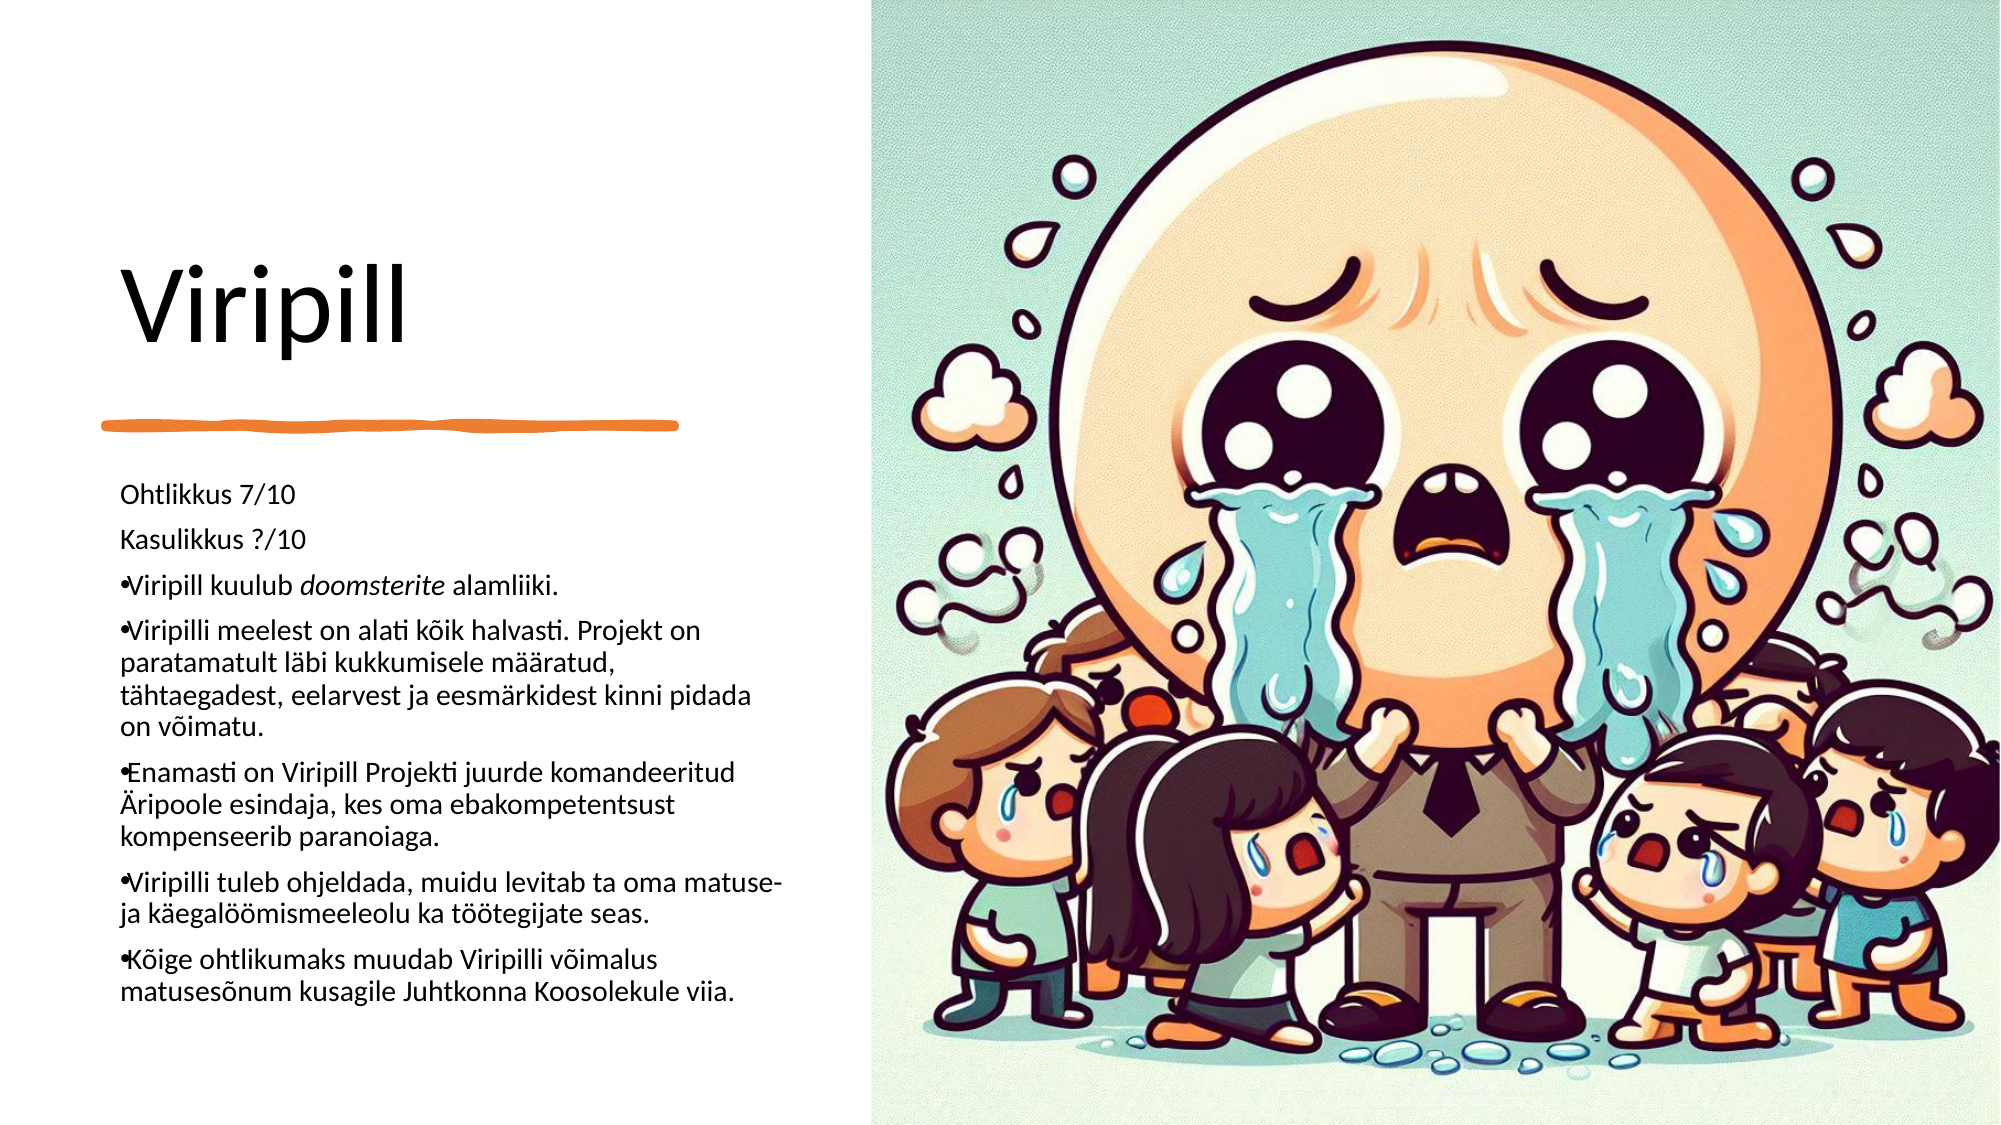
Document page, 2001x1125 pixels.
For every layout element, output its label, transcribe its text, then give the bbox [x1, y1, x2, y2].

picture [871, 0, 2000, 1125]
text_box [0, 0, 871, 1125]
list Ohtlikkus 7/10 Kasulikkus ?/10 Viripill kuulub doomsterite alamliiki. Viripilli meelest on alati kõik halvasti. Projekt on paratamatult läbi kukkumisele määratud, tähtaegadest, eelarvest ja eesmärkidest kinni pidada on võimatu. Enamasti on Viripill Projekti juurde komandeeritud Äripoole esindaja, kes oma ebakompetentsust kompenseerib paranoiaga. Viripilli tuleb ohjeldada, muidu levitab ta oma matuse- ja käegalöömismeeleolu ka töötegijate seas. Kõige ohtlikumaks muudab Viripilli võimalus matusesõnum kusagile Juhtkonna Koosolekule viia. [105, 471, 802, 1016]
title Viripill [105, 53, 822, 375]
